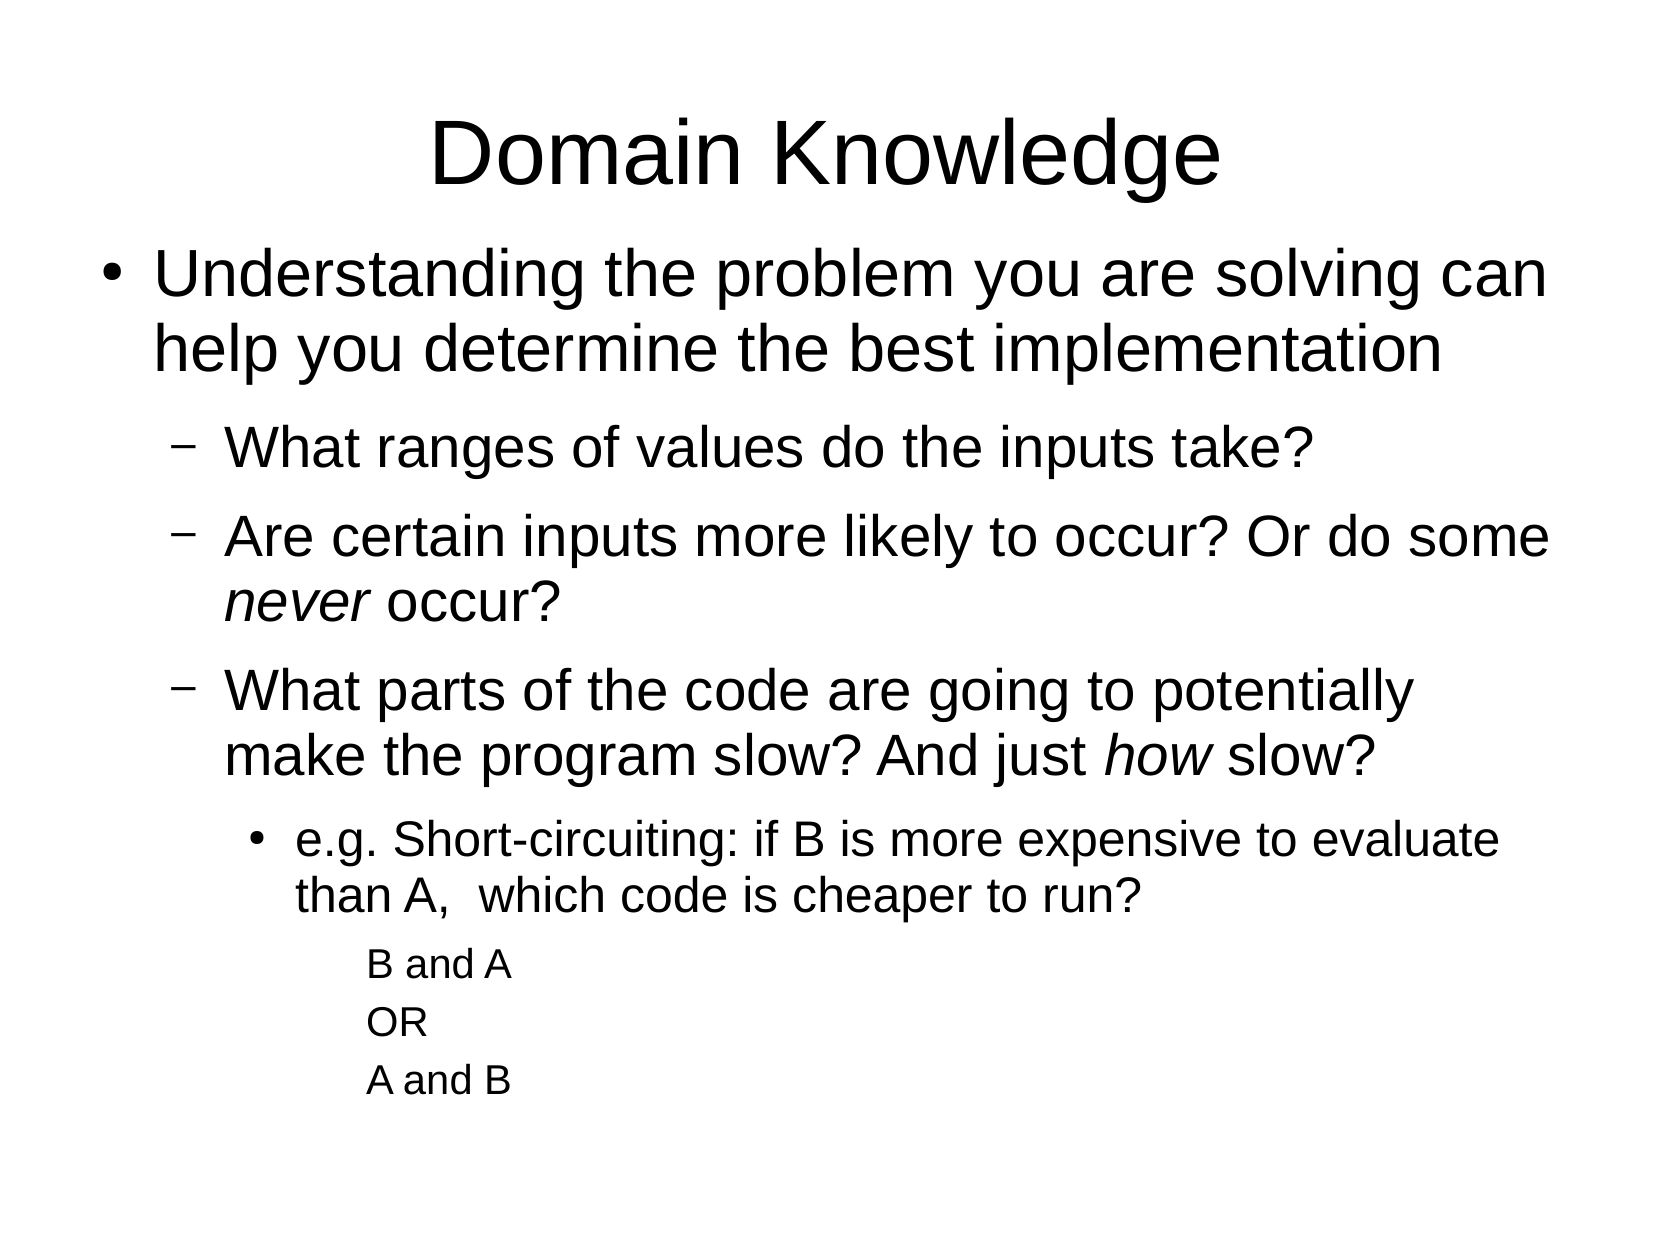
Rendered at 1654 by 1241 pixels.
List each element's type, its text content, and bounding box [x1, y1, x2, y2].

title Domain Knowledge [82, 49, 1571, 236]
list Understanding the problem you are solving can help you determine the best implementation What ranges of values do the inputs take? Are certain inputs more likely to occur? Or do some never occur? What parts of the code are going to potentially make the program slow? And just how slow? e.g. Short-circuiting: if B is more expensive to evaluate than A, which code is cheaper to run? B and A OR A and B [82, 236, 1571, 1144]
